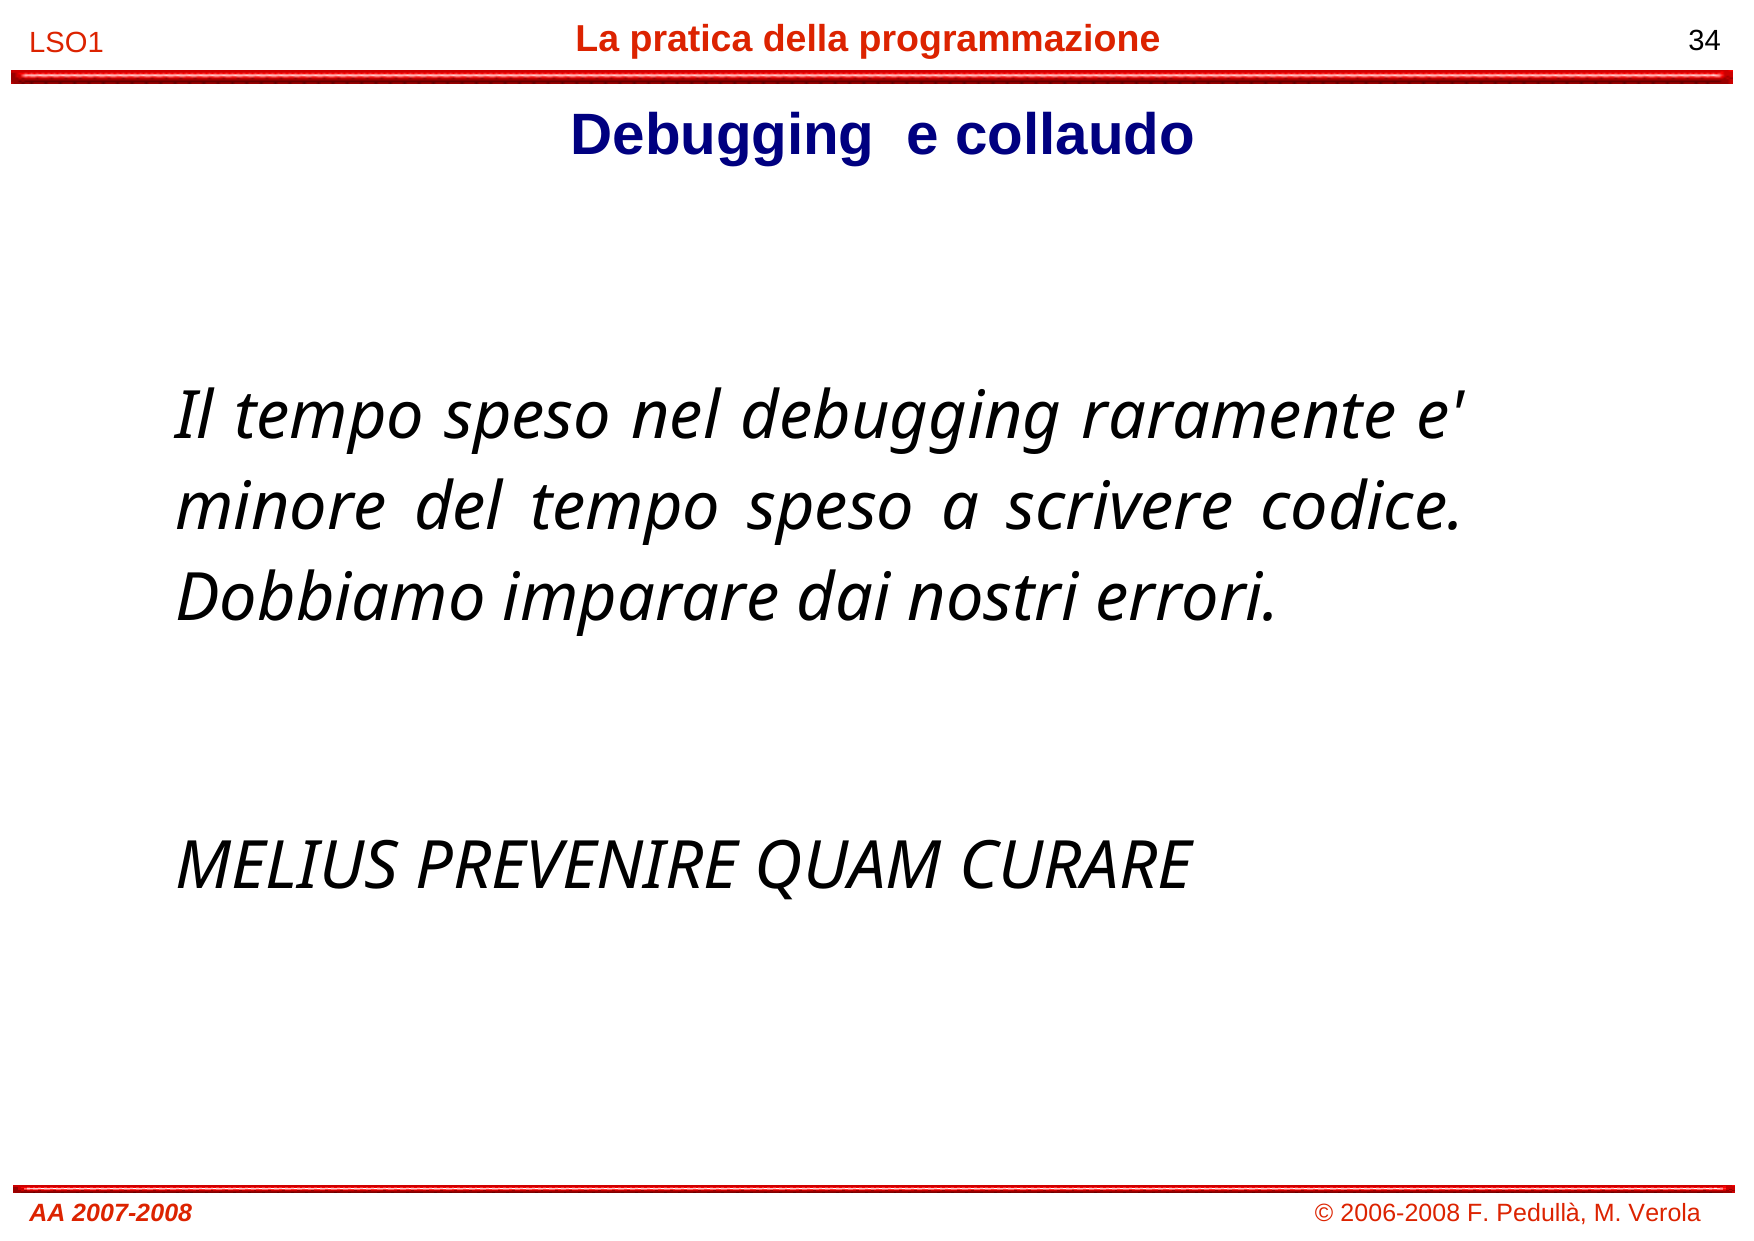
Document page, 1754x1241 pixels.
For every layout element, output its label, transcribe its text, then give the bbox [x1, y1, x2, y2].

picture [13, 1185, 1735, 1193]
list Il tempo speso nel debugging raramente e' minore del tempo speso a scrivere codice. Dobbiamo imparare dai nostri errori. MELIUS PREVENIRE QUAM CURARE [112, 367, 1631, 925]
picture [11, 70, 1733, 84]
text_box Debugging e collaudo [252, 98, 1513, 187]
